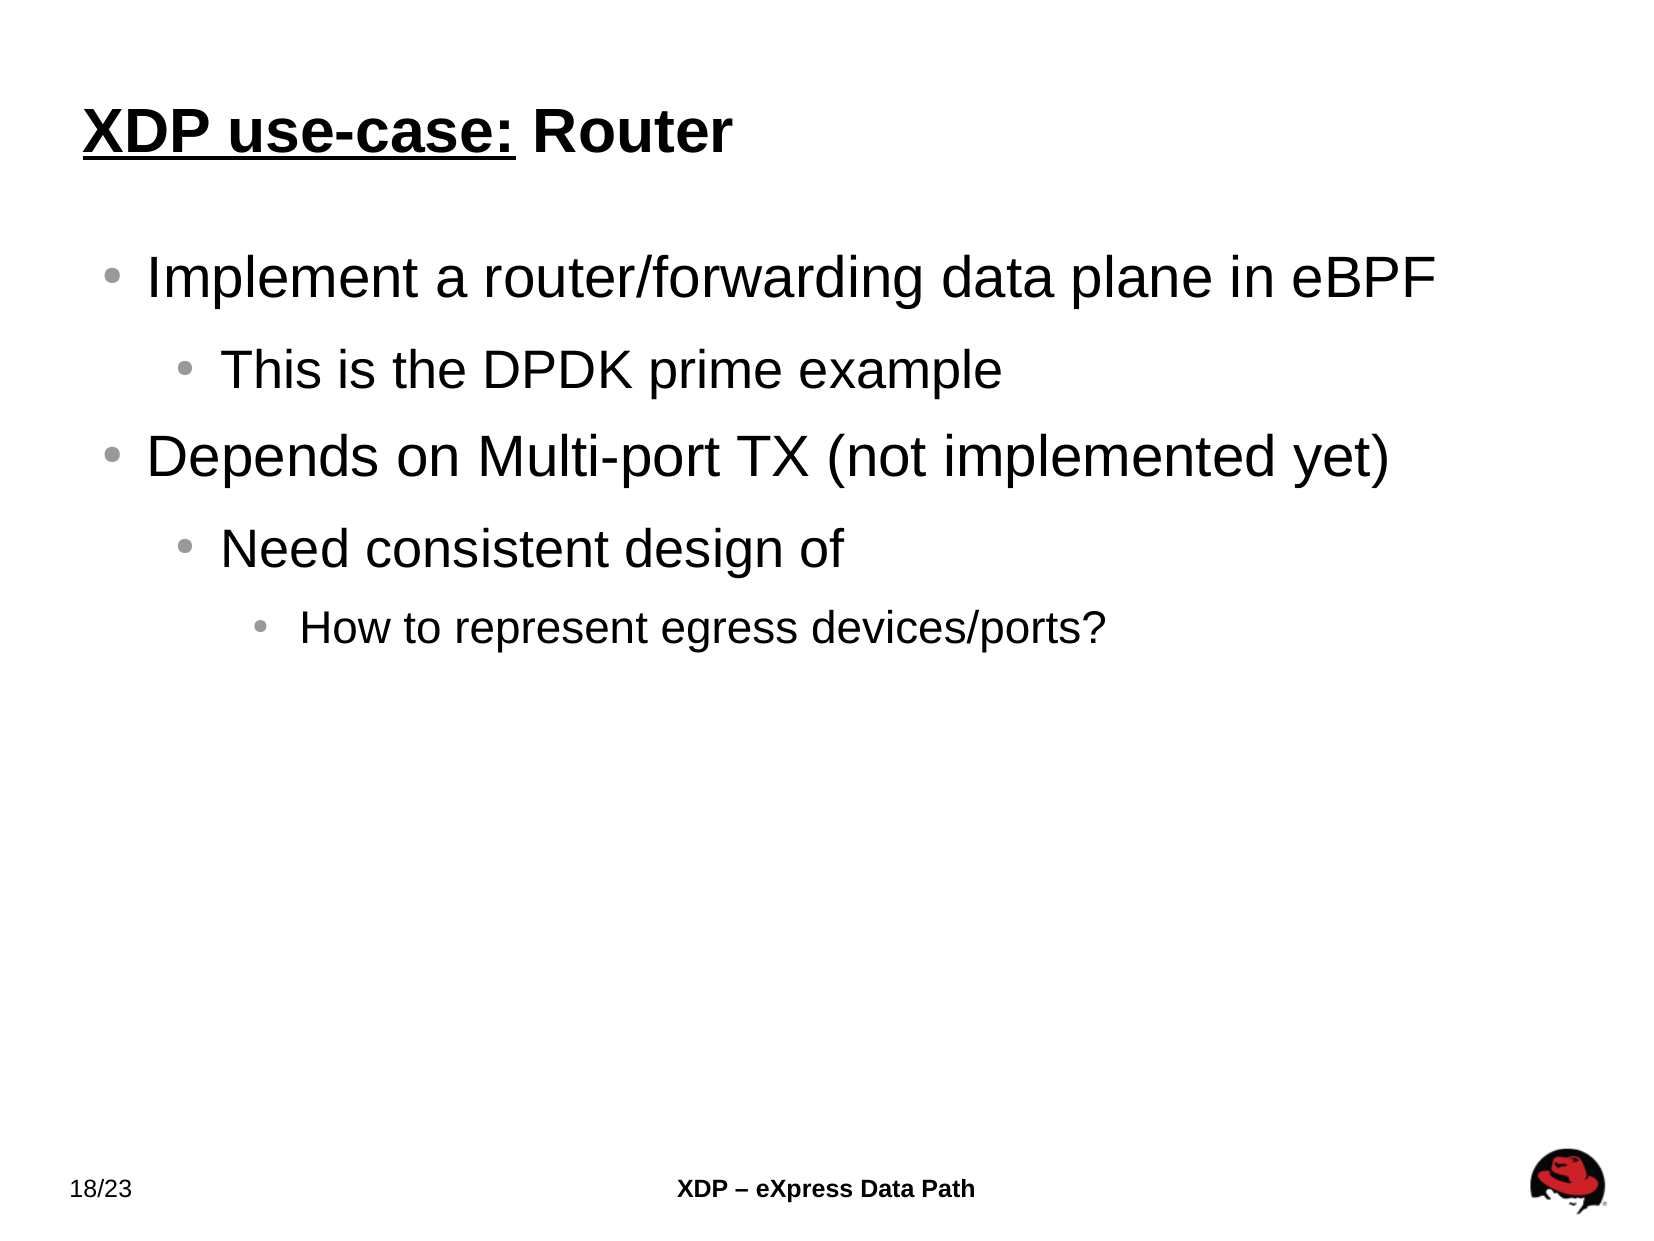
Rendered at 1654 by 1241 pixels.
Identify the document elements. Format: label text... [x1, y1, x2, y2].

picture [1529, 1146, 1613, 1224]
text_box [86, 244, 1576, 1039]
title XDP use-case: Router [82, 37, 1571, 226]
